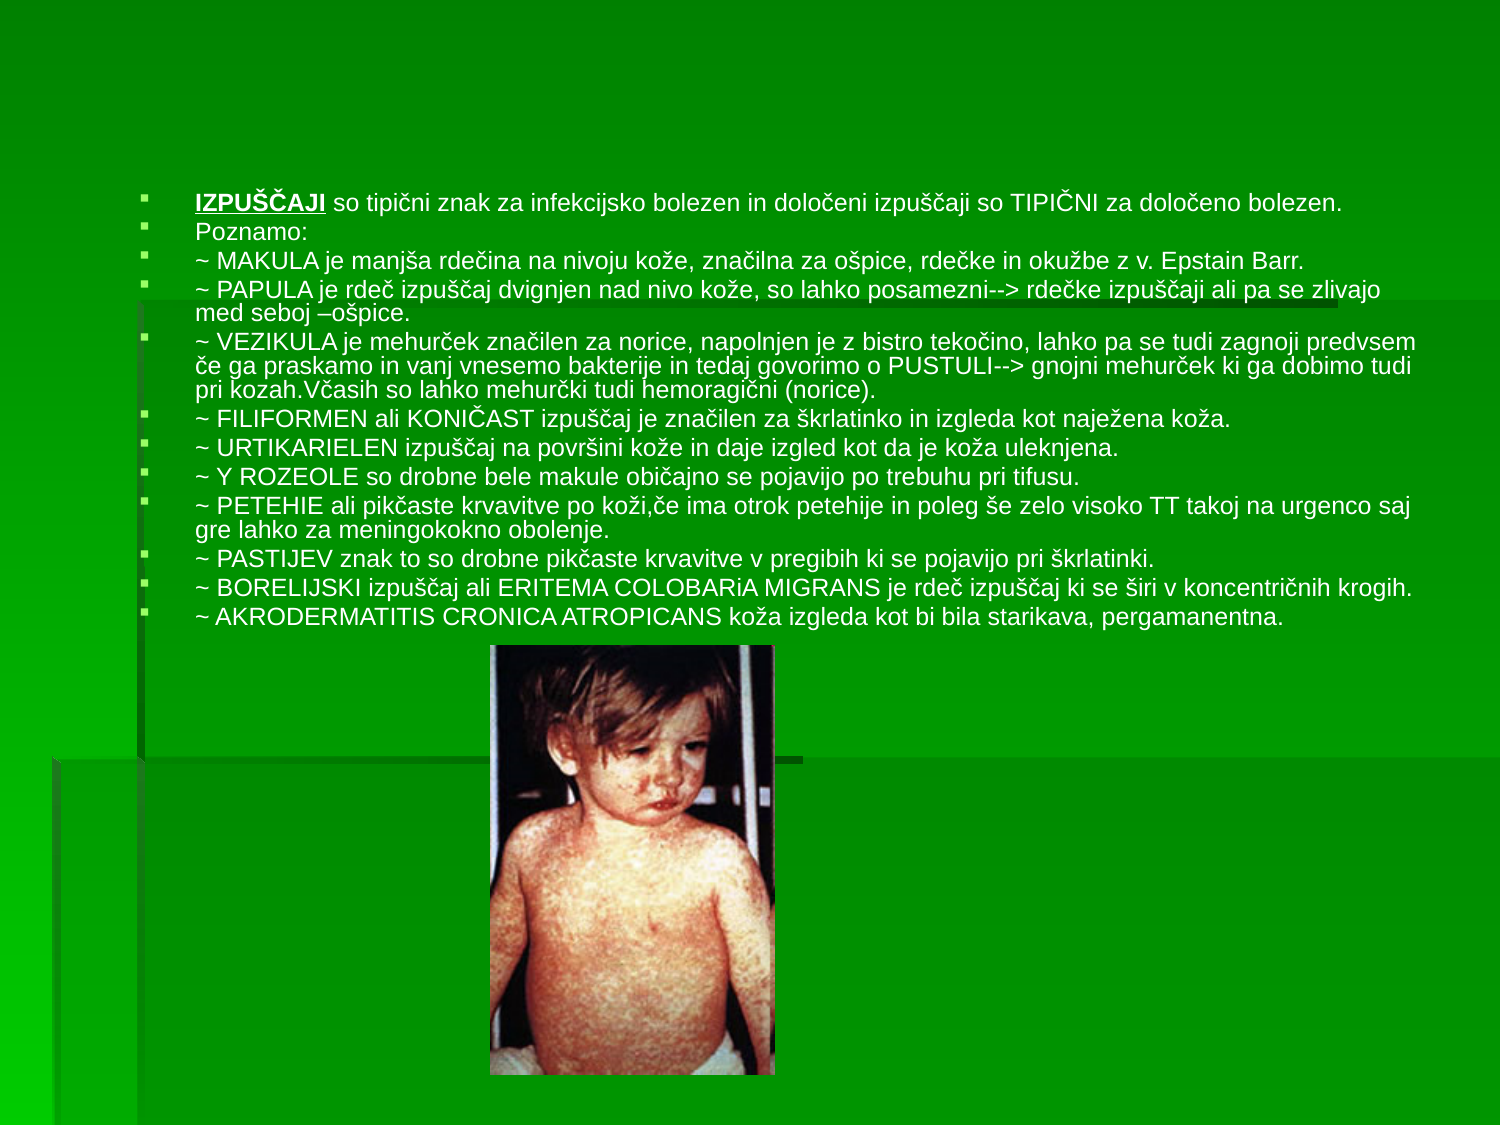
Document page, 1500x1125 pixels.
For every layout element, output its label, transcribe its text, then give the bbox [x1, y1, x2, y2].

list IZPUŠČAJI so tipični znak za infekcijsko bolezen in določeni izpuščaji so TIPIČNI za določeno bolezen. Poznamo: ~ MAKULA je manjša rdečina na nivoju kože, značilna za ošpice, rdečke in okužbe z v. Epstain Barr. ~ PAPULA je rdeč izpuščaj dvignjen nad nivo kože, so lahko posamezni--> rdečke izpuščaji ali pa se zlivajo med seboj –ošpice. ~ VEZIKULA je mehurček značilen za norice, napolnjen je z bistro tekočino, lahko pa se tudi zagnoji predvsem če ga praskamo in vanj vnesemo bakterije in tedaj govorimo o PUSTULI--> gnojni mehurček ki ga dobimo tudi pri kozah.Včasih so lahko mehurčki tudi hemoragični (norice). ~ FILIFORMEN ali KONIČAST izpuščaj je značilen za škrlatinko in izgleda kot naježena koža. ~ URTIKARIELEN izpuščaj na površini kože in daje izgled kot da je koža uleknjena. ~ Y ROZEOLE so drobne bele makule običajno se pojavijo po trebuhu pri tifusu. ~ PETEHIE ali pikčaste krvavitve po koži,če ima otrok petehije in poleg še zelo visoko TT takoj na urgenco saj gre lahko za meningokokno obolenje. ~ PASTIJEV znak to so drobne pikčaste krvavitve v pregibih ki se pojavijo pri škrlatinki. ~ BORELIJSKI izpuščaj ali ERITEMA COLOBARiA MIGRANS je rdeč izpuščaj ki se širi v koncentričnih krogih. ~ AKRODERMATITIS CRONICA ATROPICANS koža izgleda kot bi bila starikava, pergamanentna. [123, 184, 1438, 873]
picture [490, 645, 775, 1075]
